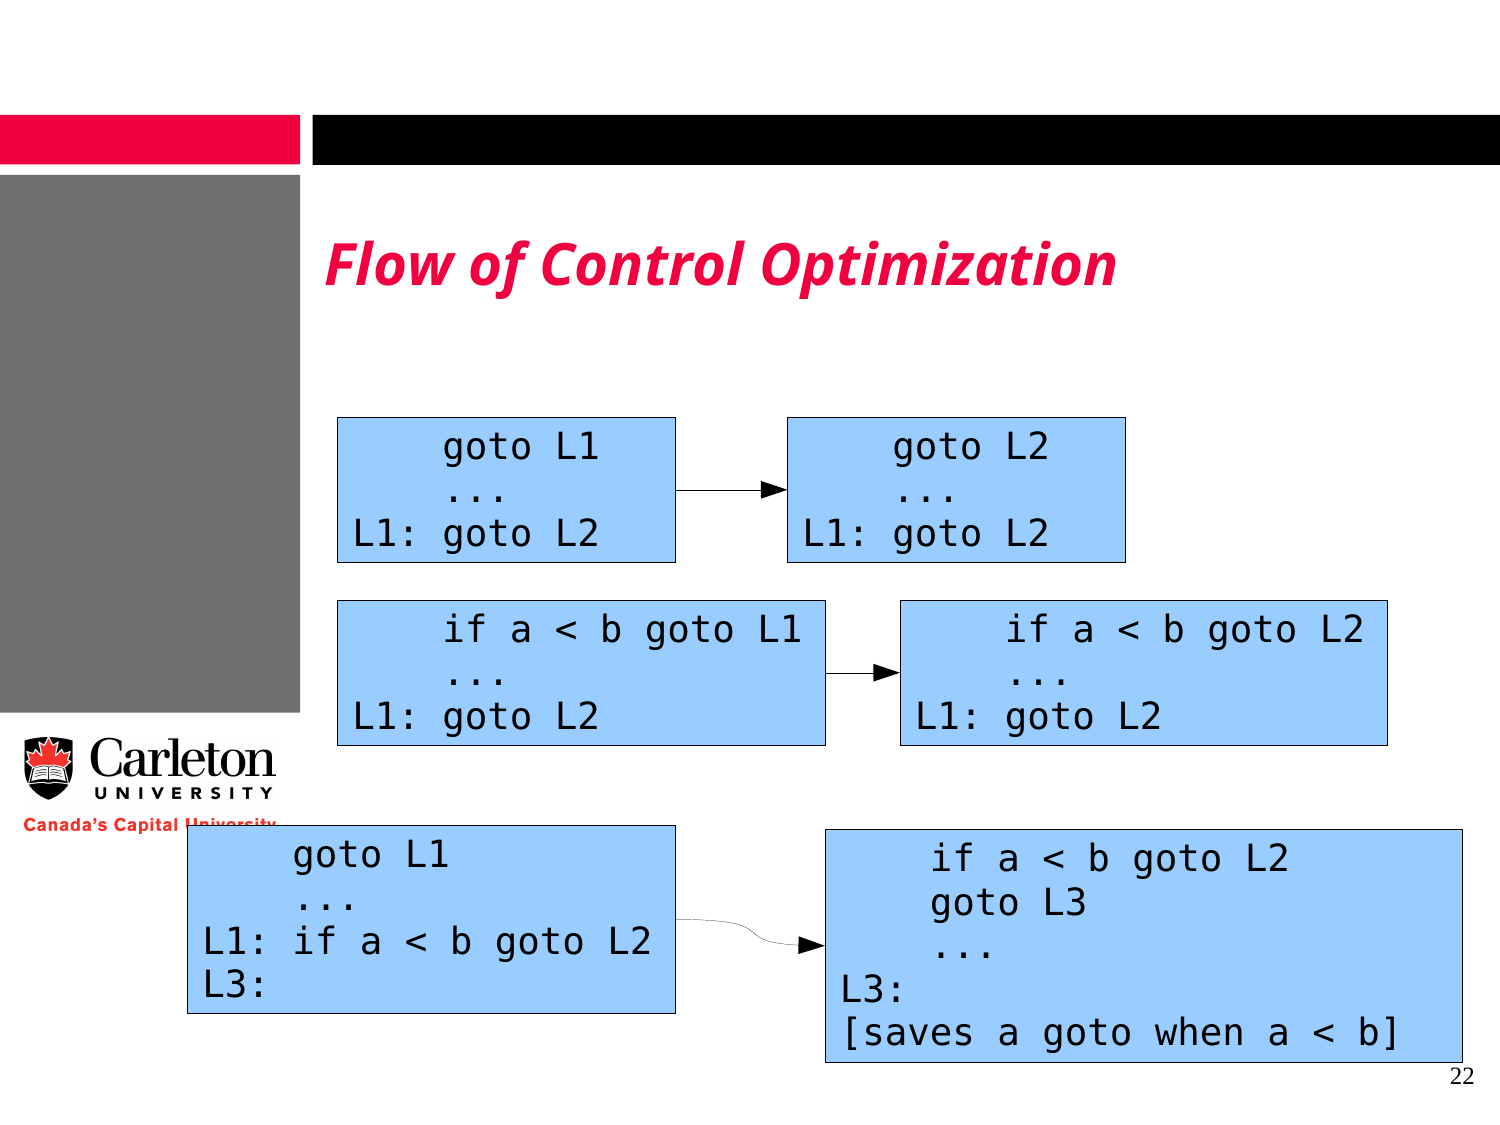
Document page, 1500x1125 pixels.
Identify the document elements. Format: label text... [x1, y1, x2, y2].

title Flow of Control Optimization [324, 194, 1450, 331]
text_box if a < b goto L2 goto L3 ... L3: [saves a goto when a < b] [825, 829, 1463, 1063]
text_box goto L1 ... L1: if a < b goto L2 L3: [187, 825, 676, 1014]
text_box goto L1 ... L1: goto L2 [337, 417, 676, 563]
text_box if a < b goto L2 ... L1: goto L2 [900, 600, 1388, 746]
text_box goto L2 ... L1: goto L2 [787, 417, 1126, 563]
text_box if a < b goto L1 ... L1: goto L2 [337, 600, 826, 746]
picture [24, 737, 276, 834]
